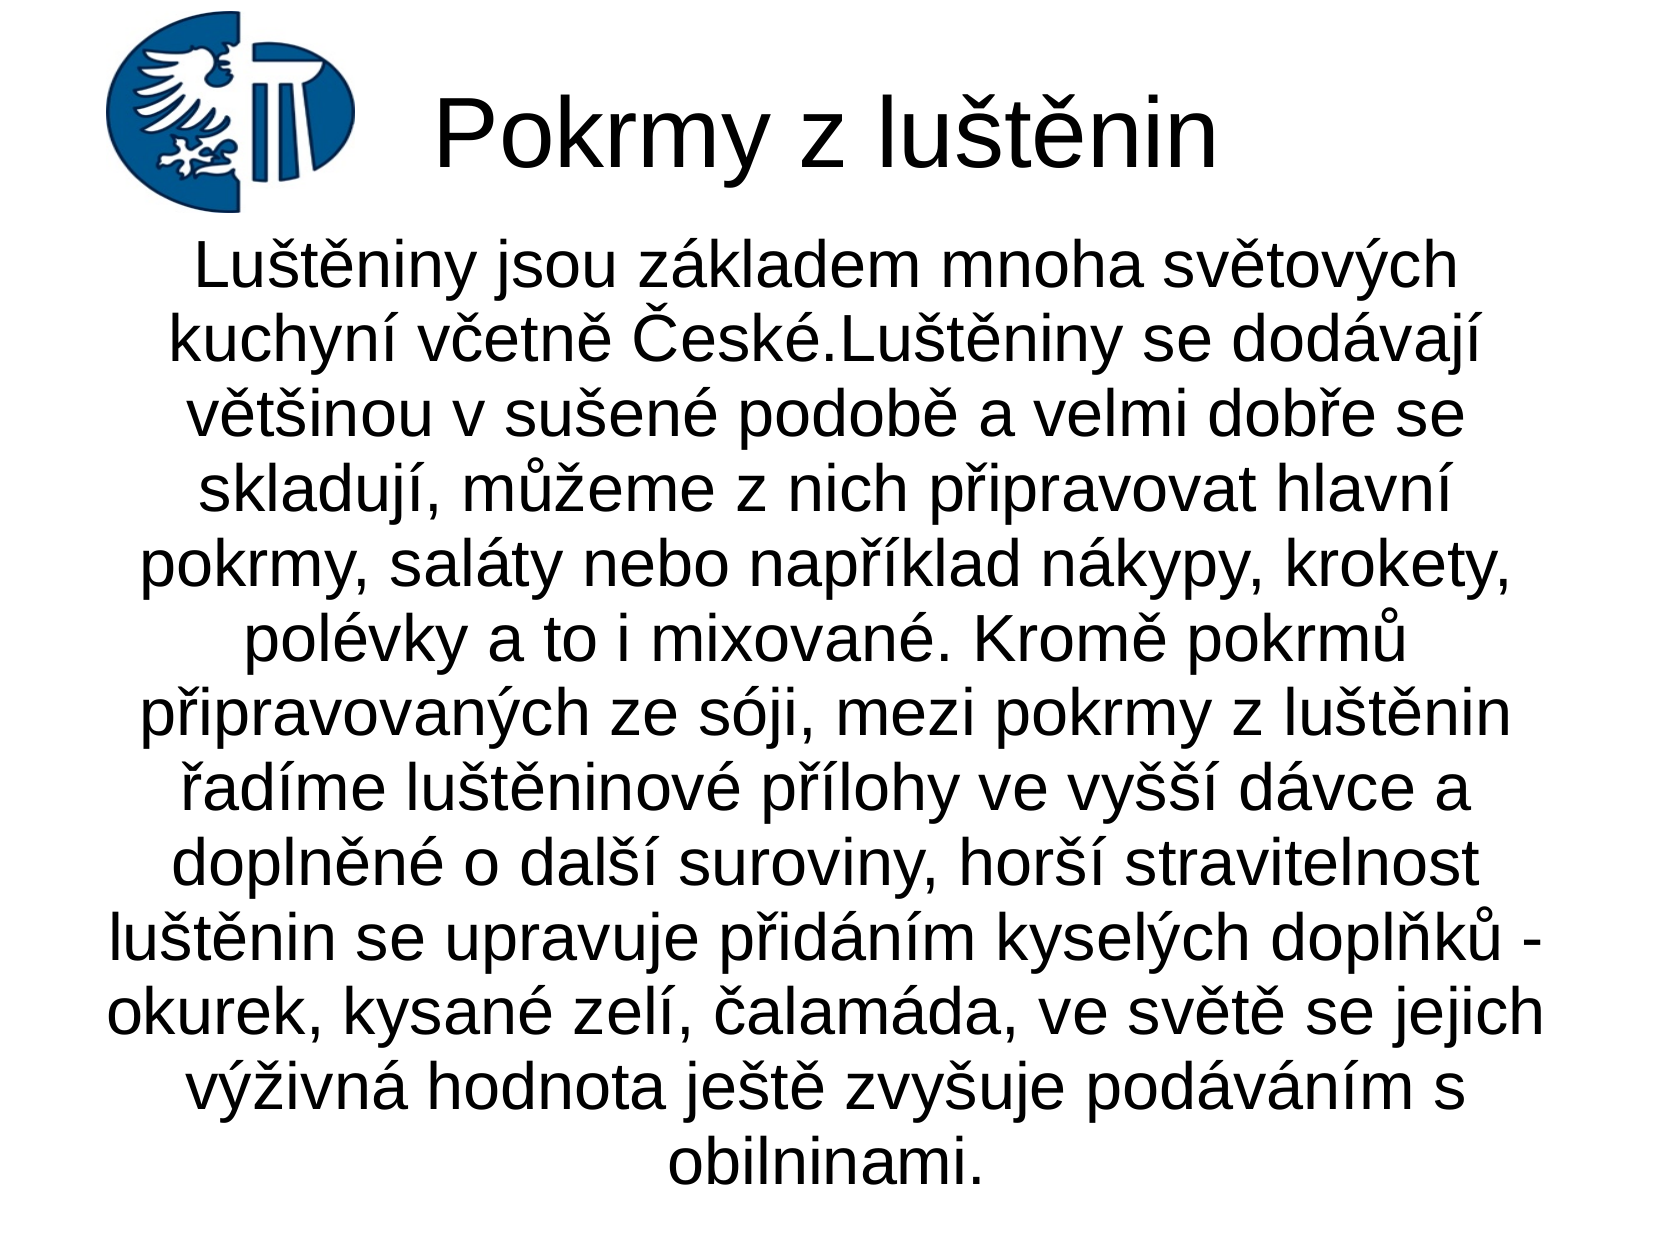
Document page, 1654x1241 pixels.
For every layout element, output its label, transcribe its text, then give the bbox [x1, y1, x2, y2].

picture [106, 11, 355, 85]
subtitle Pokrmy z luštěnin Luštěniny jsou základem mnoha světových kuchyní včetně České.Luštěniny se dodávají většinou v sušené podobě a velmi dobře se skladují, můžeme z nich připravovat hlavní pokrmy, saláty nebo například nákypy, krokety, polévky a to i mixované. Kromě pokrmů připravovaných ze sóji, mezi pokrmy z luštěnin řadíme luštěninové přílohy ve vyšší dávce a doplněné o další suroviny, horší stravitelnost luštěnin se upravuje přidáním kyselých doplňků - okurek, kysané zelí, čalamáda, ve světě se jejich výživná hodnota ještě zvyšuje podáváním s obilninami. [82, 85, 1571, 1241]
